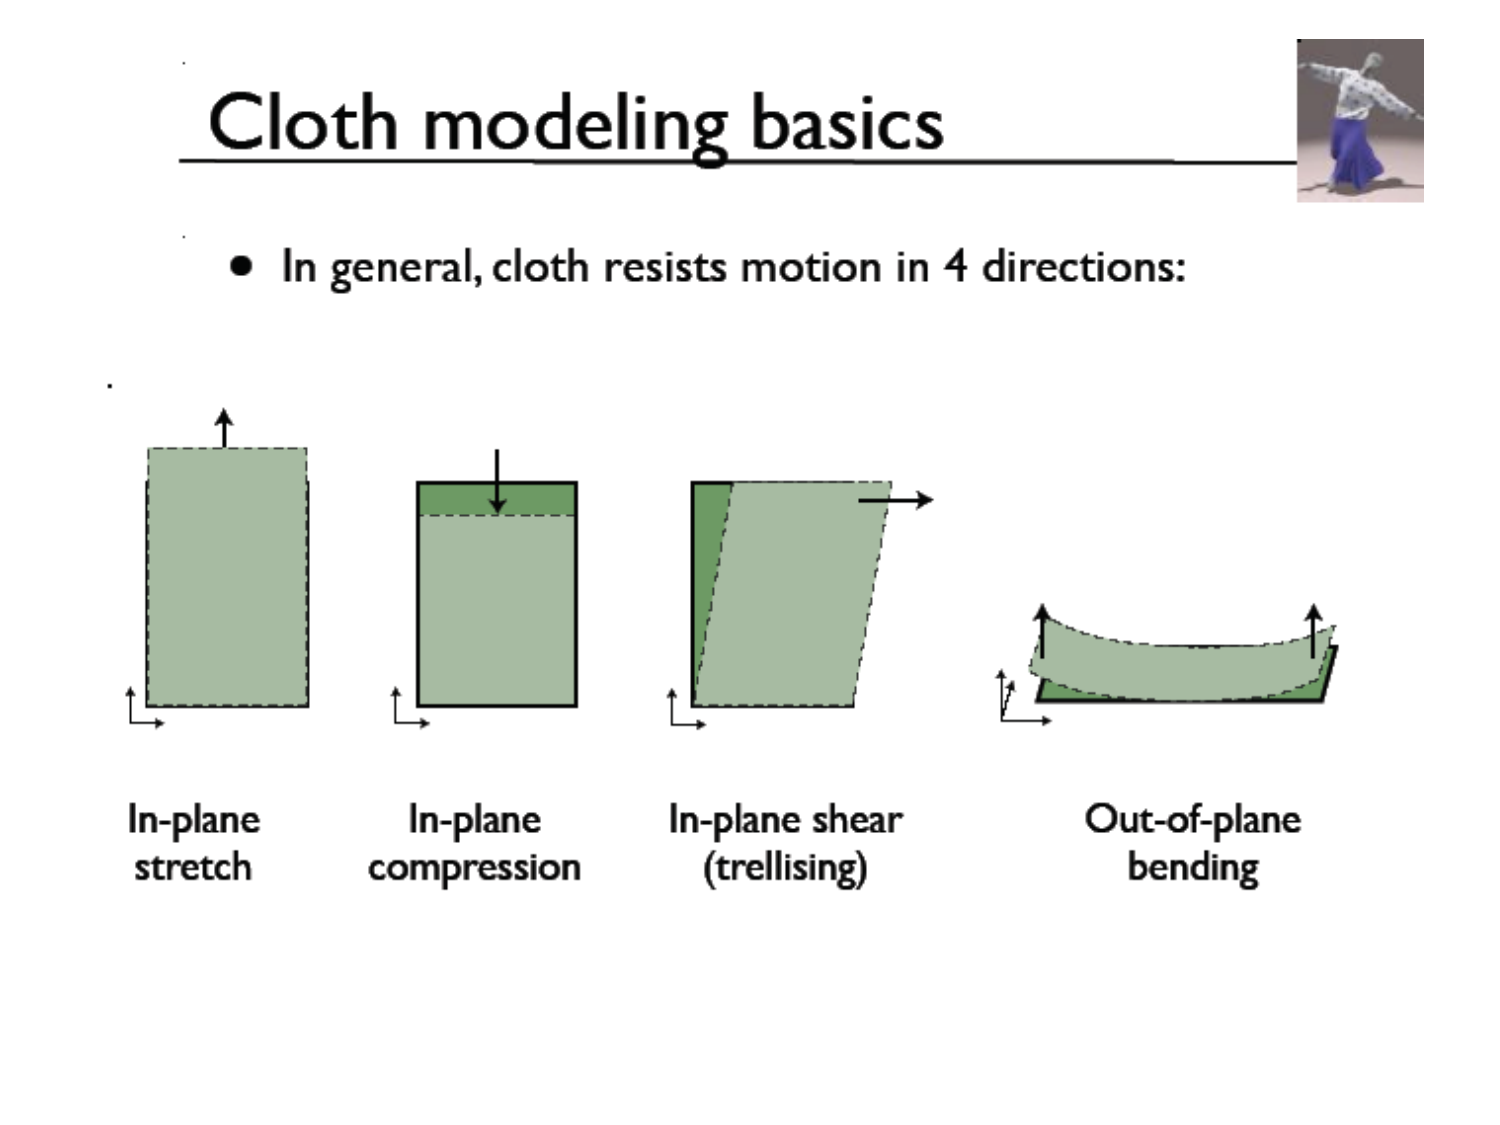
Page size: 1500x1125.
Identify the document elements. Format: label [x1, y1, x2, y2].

picture [53, 39, 1424, 1068]
